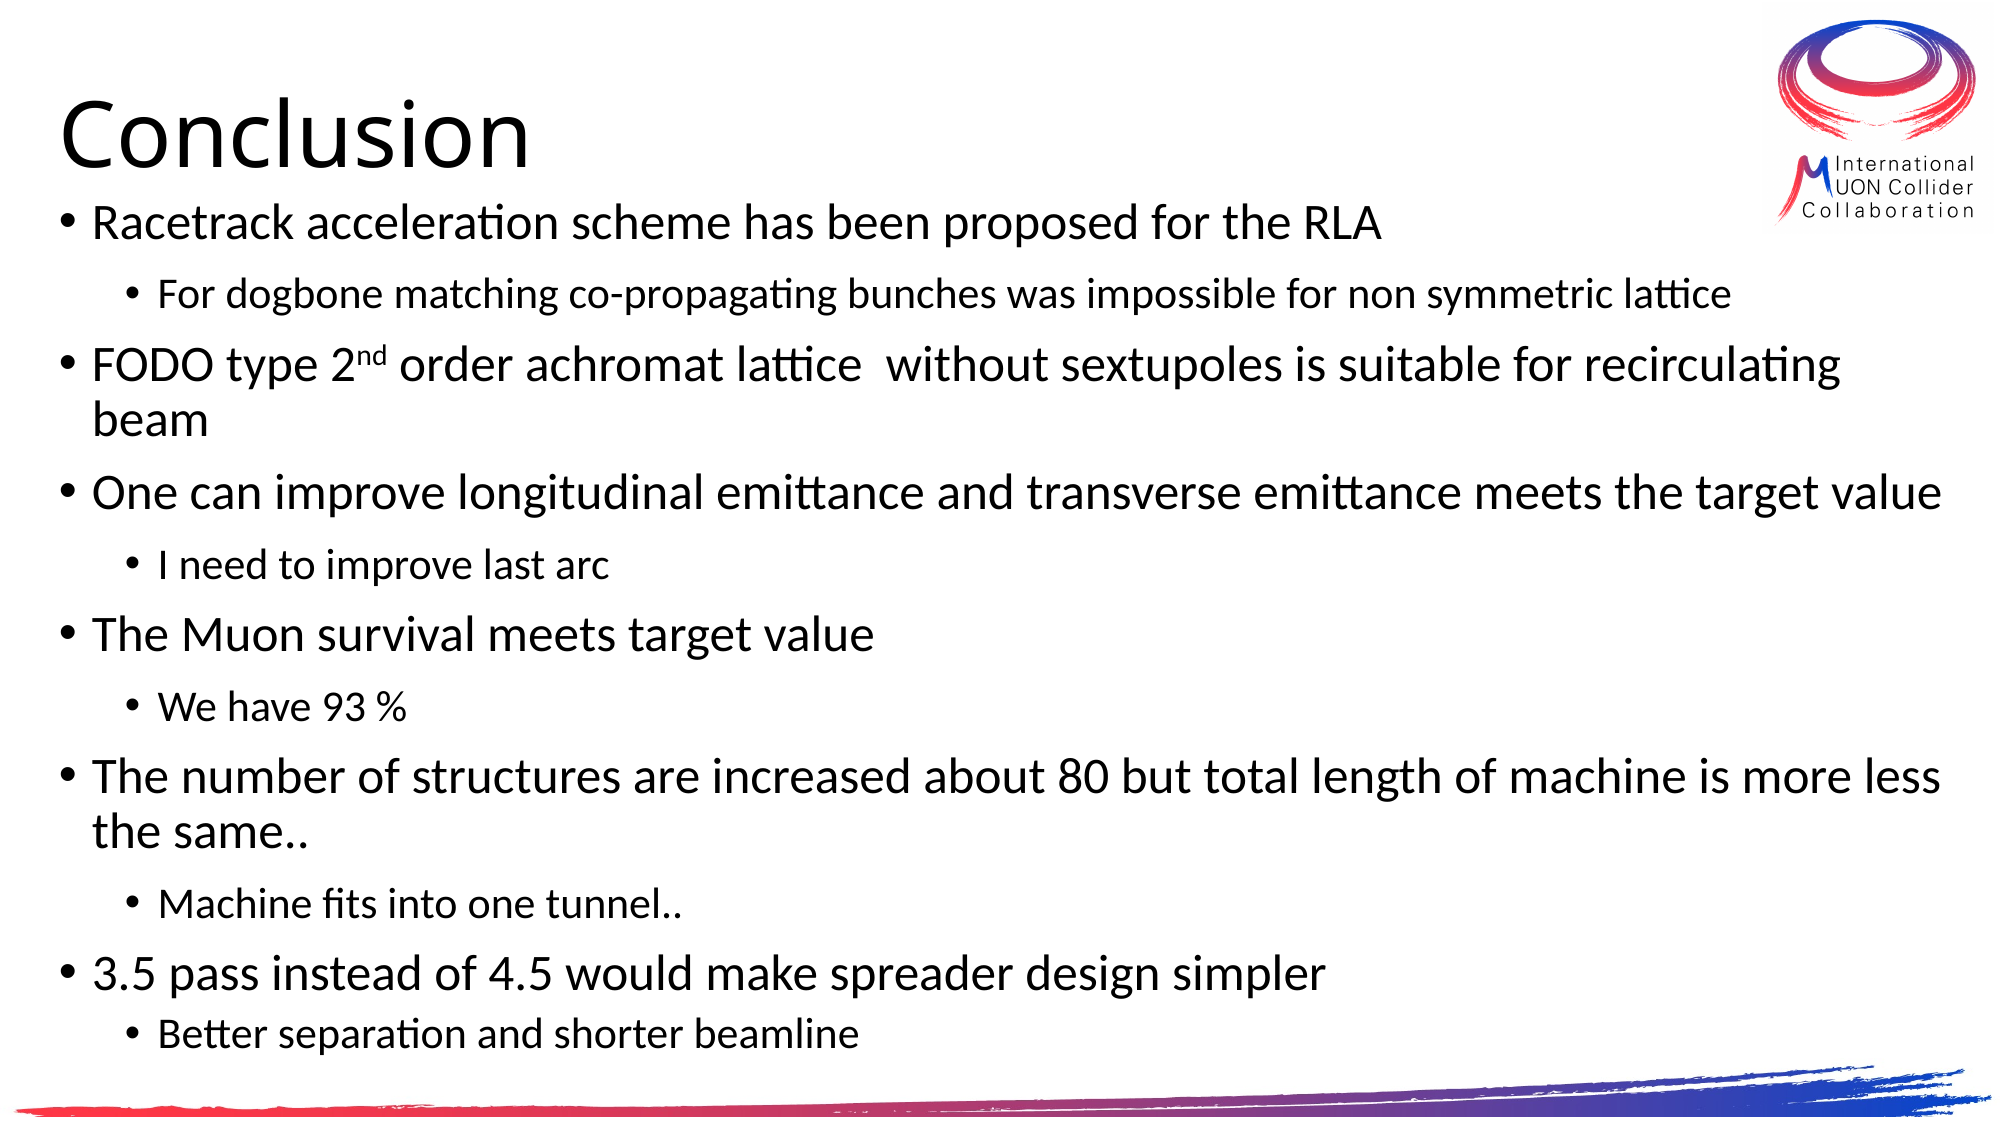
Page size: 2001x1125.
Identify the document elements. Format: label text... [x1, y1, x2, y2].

list Racetrack acceleration scheme has been proposed for the RLA For dogbone matching co-propagating bunches was impossible for non symmetric lattice FODO type 2nd order achromat lattice without sextupoles is suitable for recirculating beam One can improve longitudinal emittance and transverse emittance meets the target value I need to improve last arc The Muon survival meets target value We have 93 % The number of structures are increased about 80 but total length of machine is more less the same.. Machine fits into one tunnel.. 3.5 pass instead of 4.5 would make spreader design simpler Better separation and shorter beamline [43, 187, 1969, 1070]
picture [1762, 2, 1994, 234]
title Conclusion [43, 20, 1735, 187]
picture [0, 1058, 2000, 1117]
